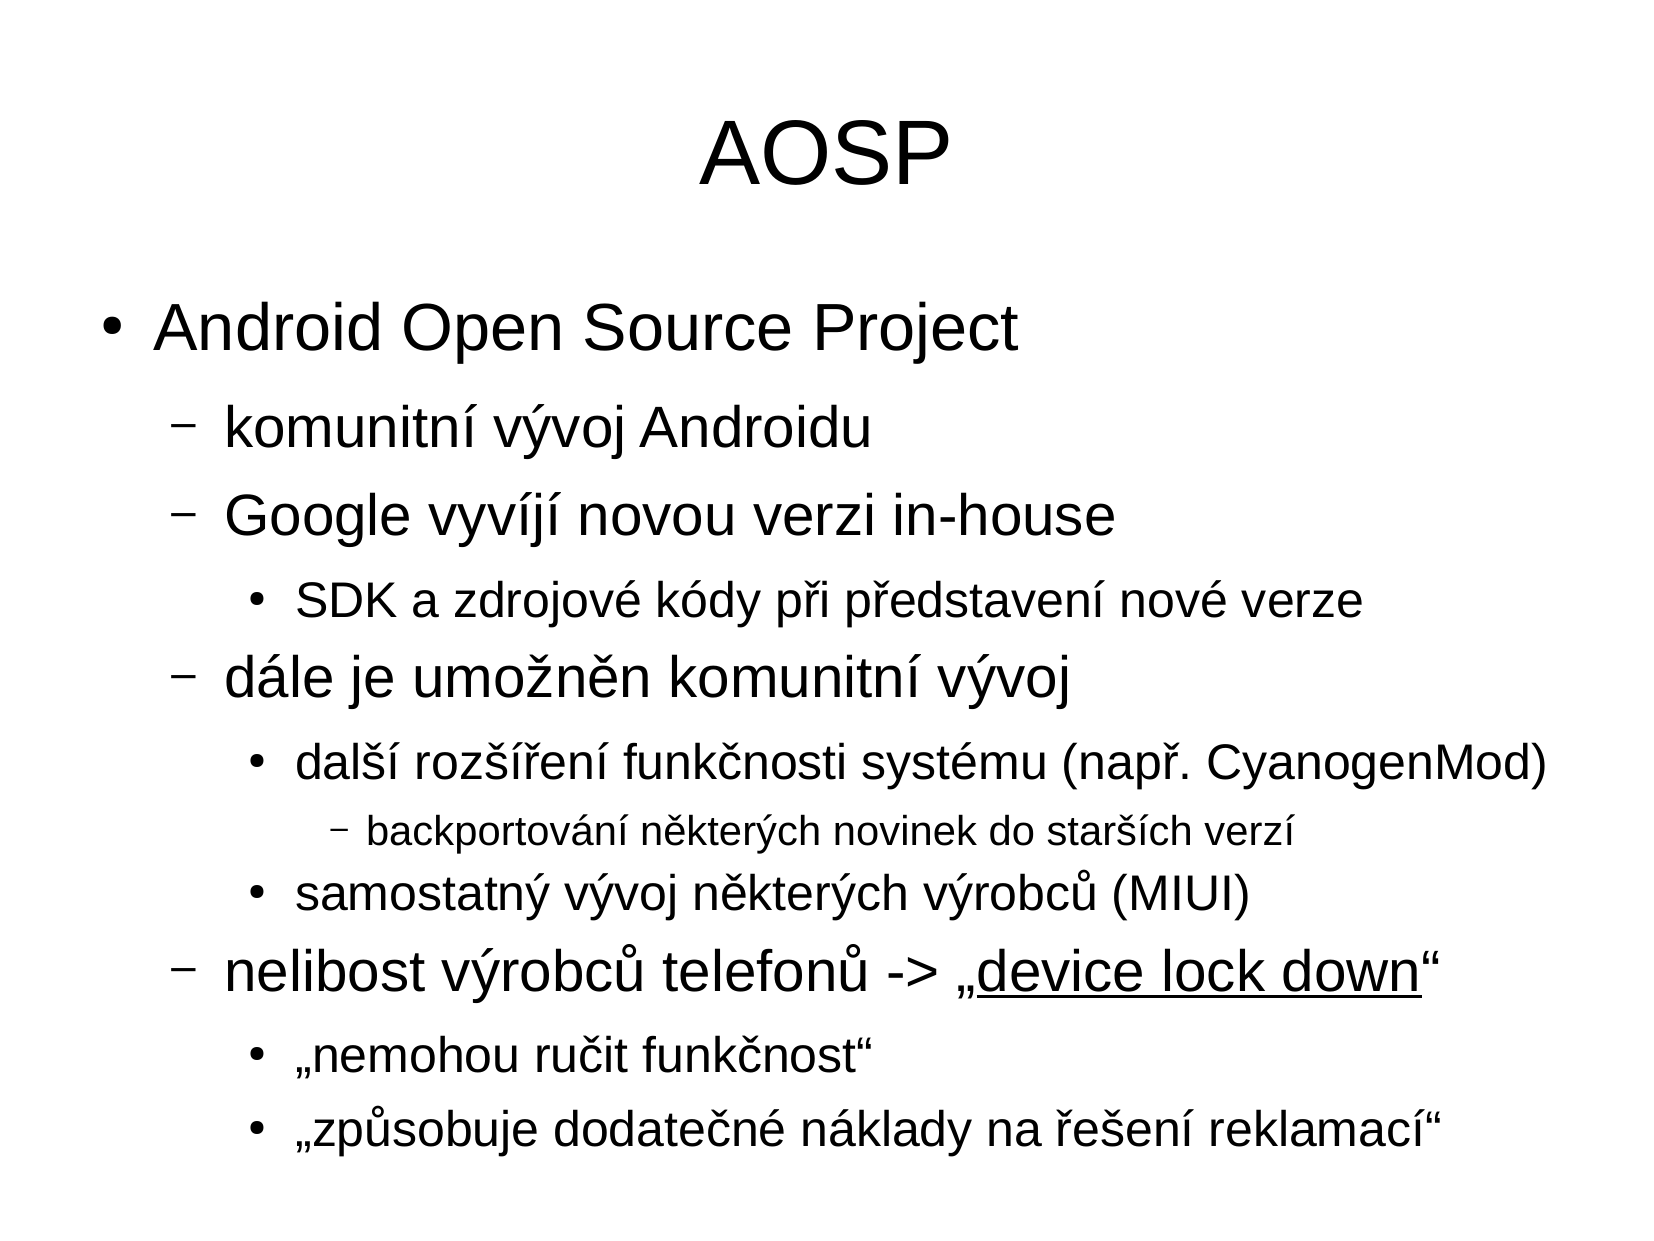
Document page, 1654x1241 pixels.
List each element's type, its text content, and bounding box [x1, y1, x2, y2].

list Android Open Source Project komunitní vývoj Androidu Google vyvíjí novou verzi in-house SDK a zdrojové kódy při představení nové verze dále je umožněn komunitní vývoj další rozšíření funkčnosti systému (např. CyanogenMod) backportování některých novinek do starších verzí samostatný vývoj některých výrobců (MIUI) nelibost výrobců telefonů -> „device lock down“ „nemohou ručit funkčnost“ „způsobuje dodatečné náklady na řešení reklamací“ [82, 290, 1571, 1217]
title AOSP [82, 49, 1571, 257]
